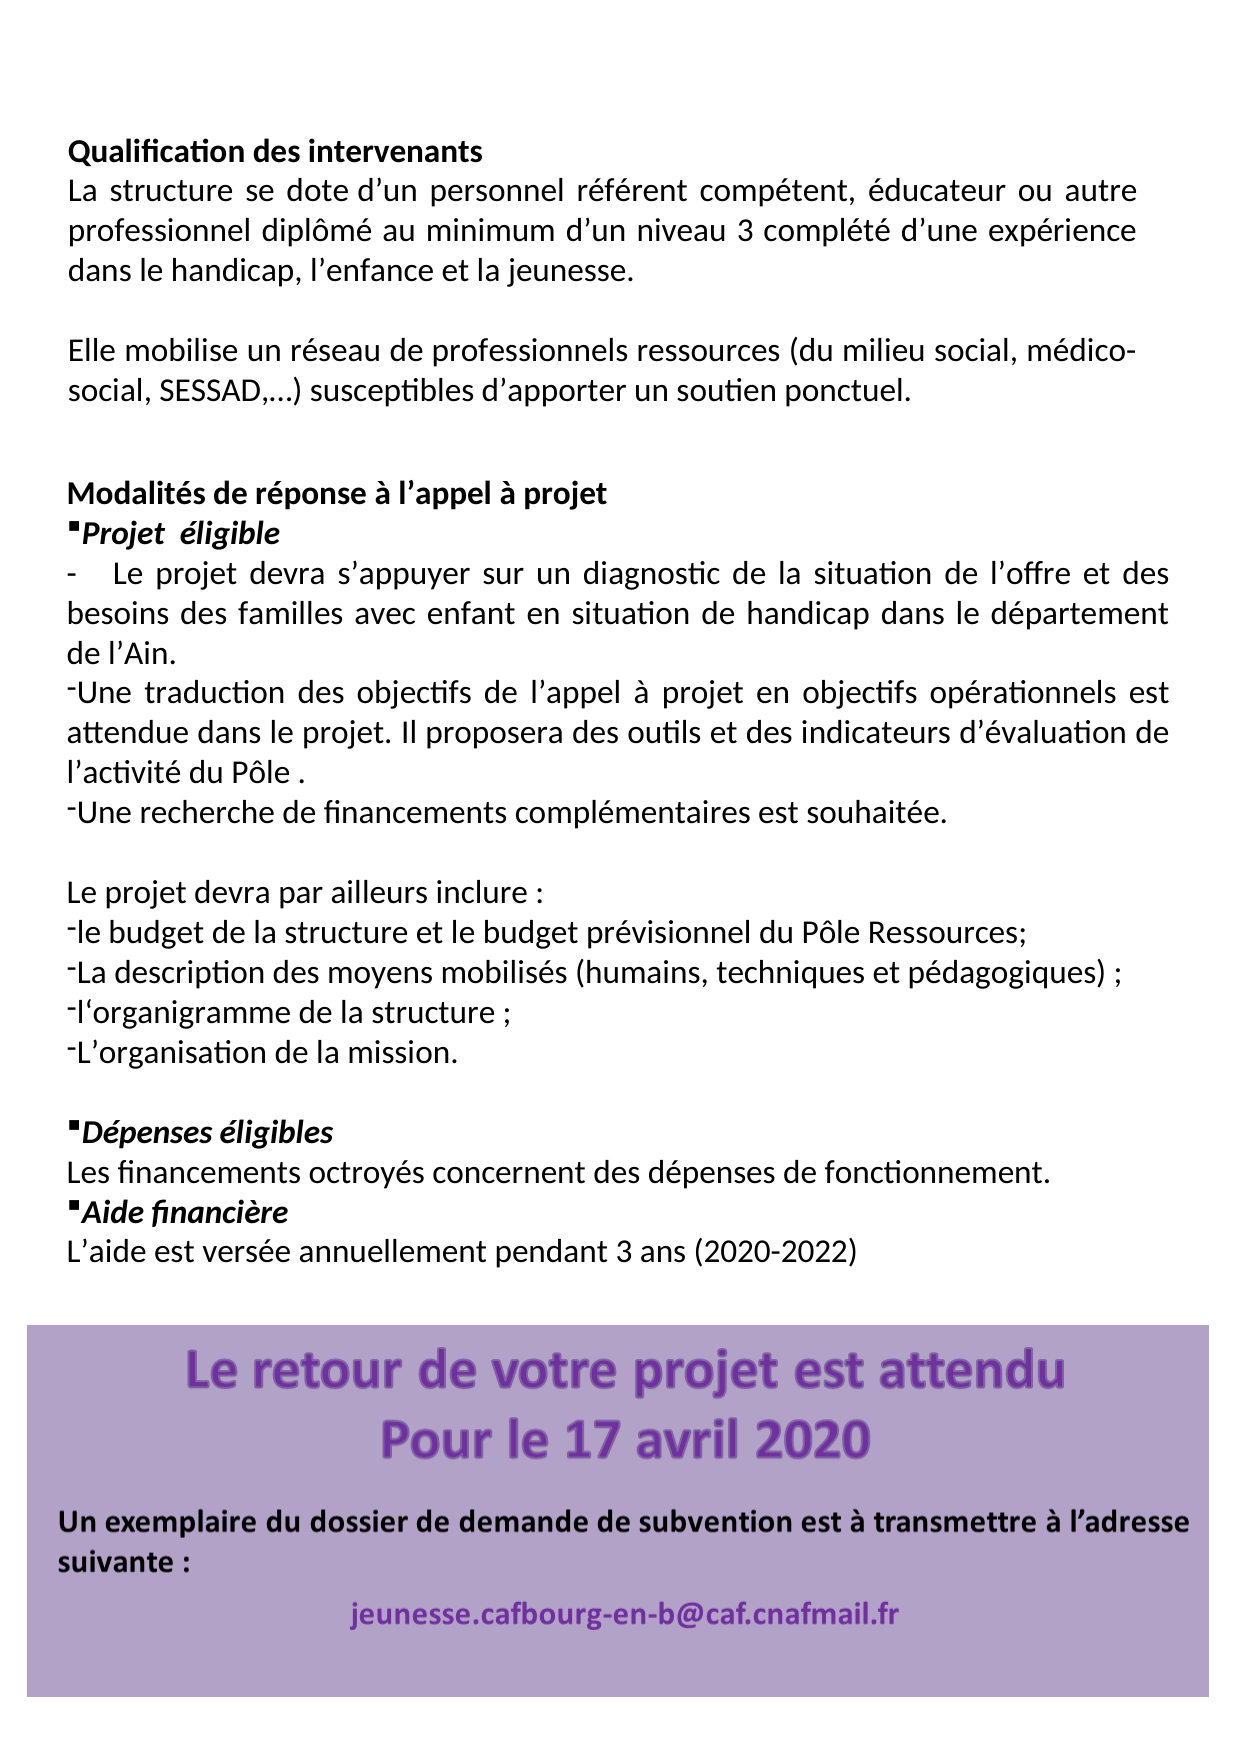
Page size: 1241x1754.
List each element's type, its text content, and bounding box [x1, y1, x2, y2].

text_box Modalités de réponse à l’appel à projet Projet éligible - Le projet devra s’appuyer sur un diagnostic de la situation de l’offre et des besoins des familles avec enfant en situation de handicap dans le département de l’Ain. Une traduction des objectifs de l’appel à projet en objectifs opérationnels est attendue dans le projet. Il proposera des outils et des indicateurs d’évaluation de l’activité du Pôle . Une recherche de financements complémentaires est souhaitée. Le projet devra par ailleurs inclure : le budget de la structure et le budget prévisionnel du Pôle Ressources; La description des moyens mobilisés (humains, techniques et pédagogiques) ; l‘organigramme de la structure ; L’organisation de la mission. Dépenses éligibles Les financements octroyés concernent des dépenses de fonctionnement. Aide financière L’aide est versée annuellement pendant 3 ans (2020-2022) [51, 463, 1187, 1316]
picture [27, 1316, 1218, 1697]
text_box Qualification des intervenants La structure se dote d’un personnel référent compétent, éducateur ou autre professionnel diplômé au minimum d’un niveau 3 complété d’une expérience dans le handicap, l’enfance et la jeunesse. Elle mobilise un réseau de professionnels ressources (du milieu social, médico-social, SESSAD,…) susceptibles d’apporter un soutien ponctuel. [53, 121, 1154, 416]
